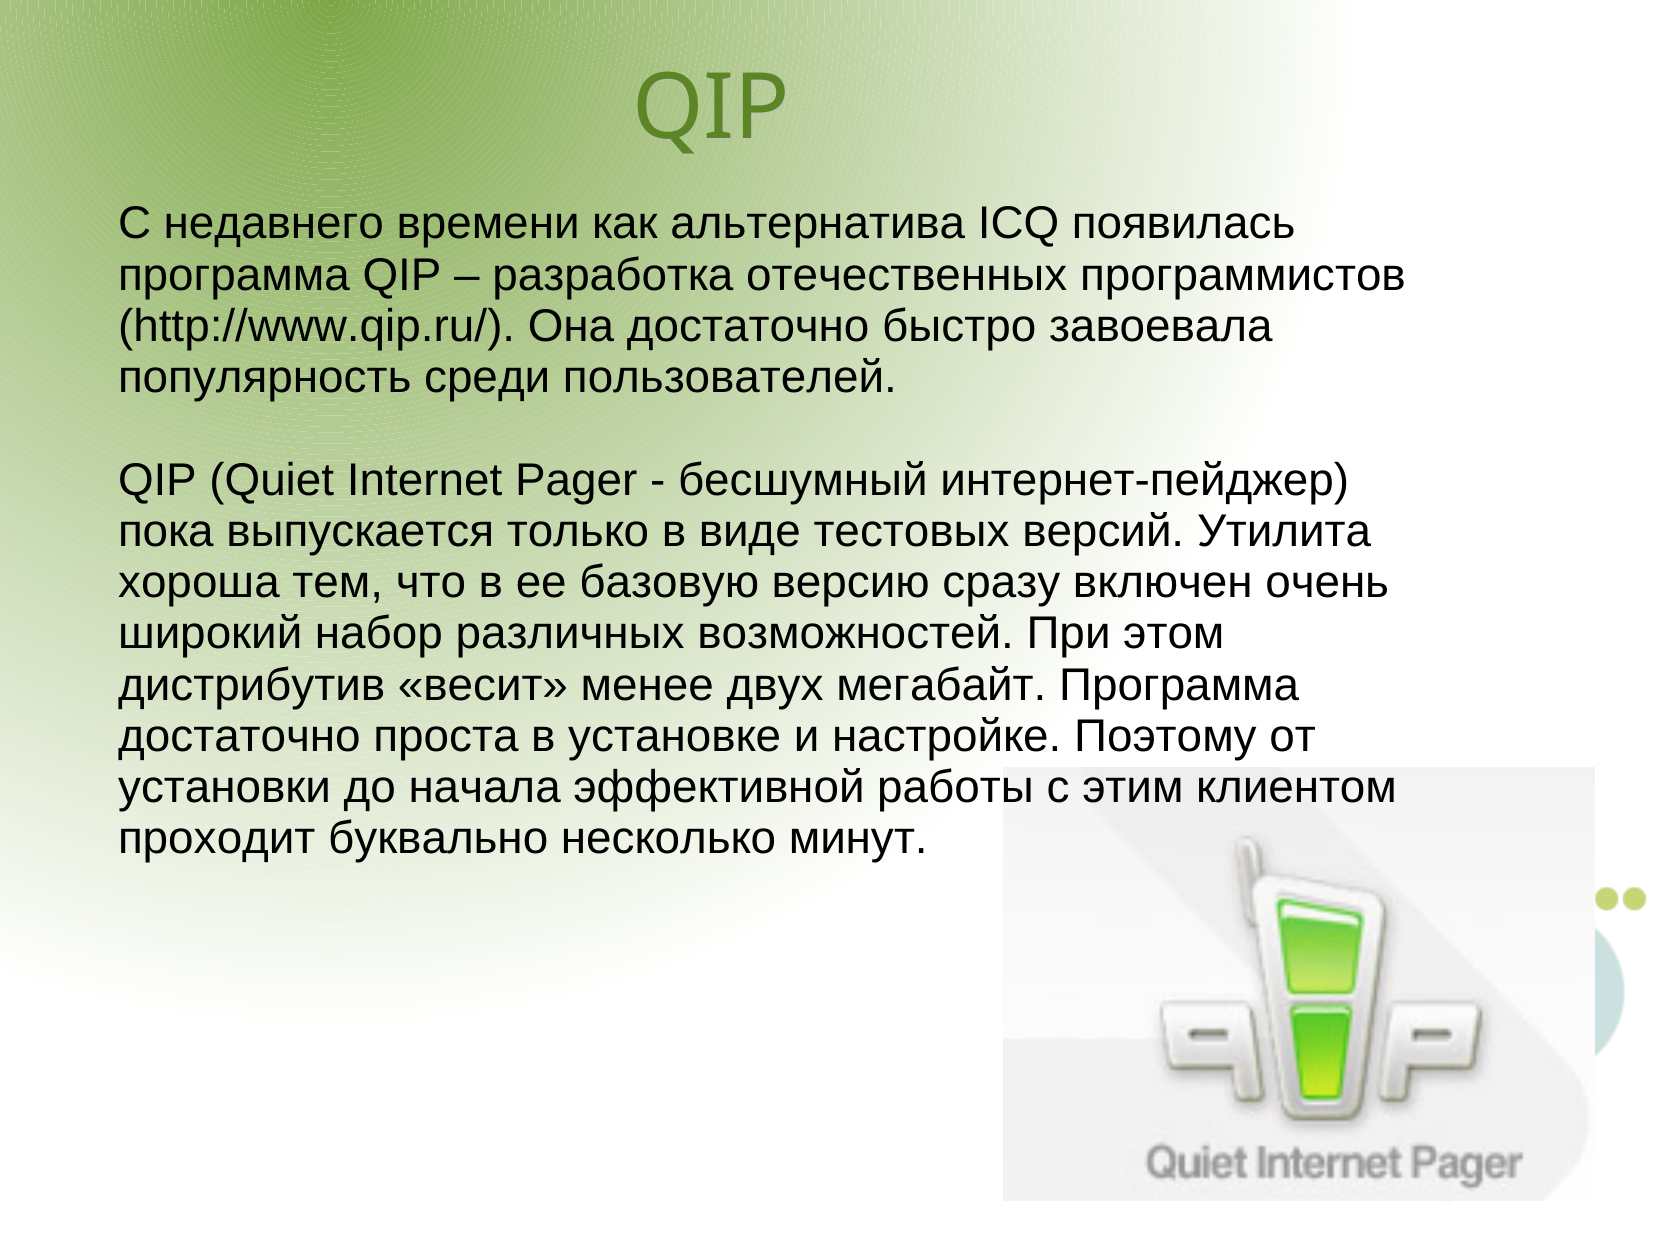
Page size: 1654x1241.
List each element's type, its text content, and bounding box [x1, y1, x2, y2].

text_box С недавнего времени как альтернатива ICQ появилась программа QIP – разработка отечественных программистов (http://www.qip.ru/). Она достаточно быстро завоевала популярность среди пользователей. QIP (Quiet Internet Pager - бесшумный интернет-пейджер) пока выпускается только в виде тестовых версий. Утилита хороша тем, что в ее базовую версию сразу включен очень широкий набор различных возможностей. При этом дистрибутив «весит» менее двух мегабайт. Программа достаточно проста в установке и настройке. Поэтому от установки до начала эффективной работы с этим клиентом проходит буквально несколько минут. [118, 118, 1418, 912]
picture [1003, 767, 1654, 1211]
title QIP [5, 0, 1418, 208]
